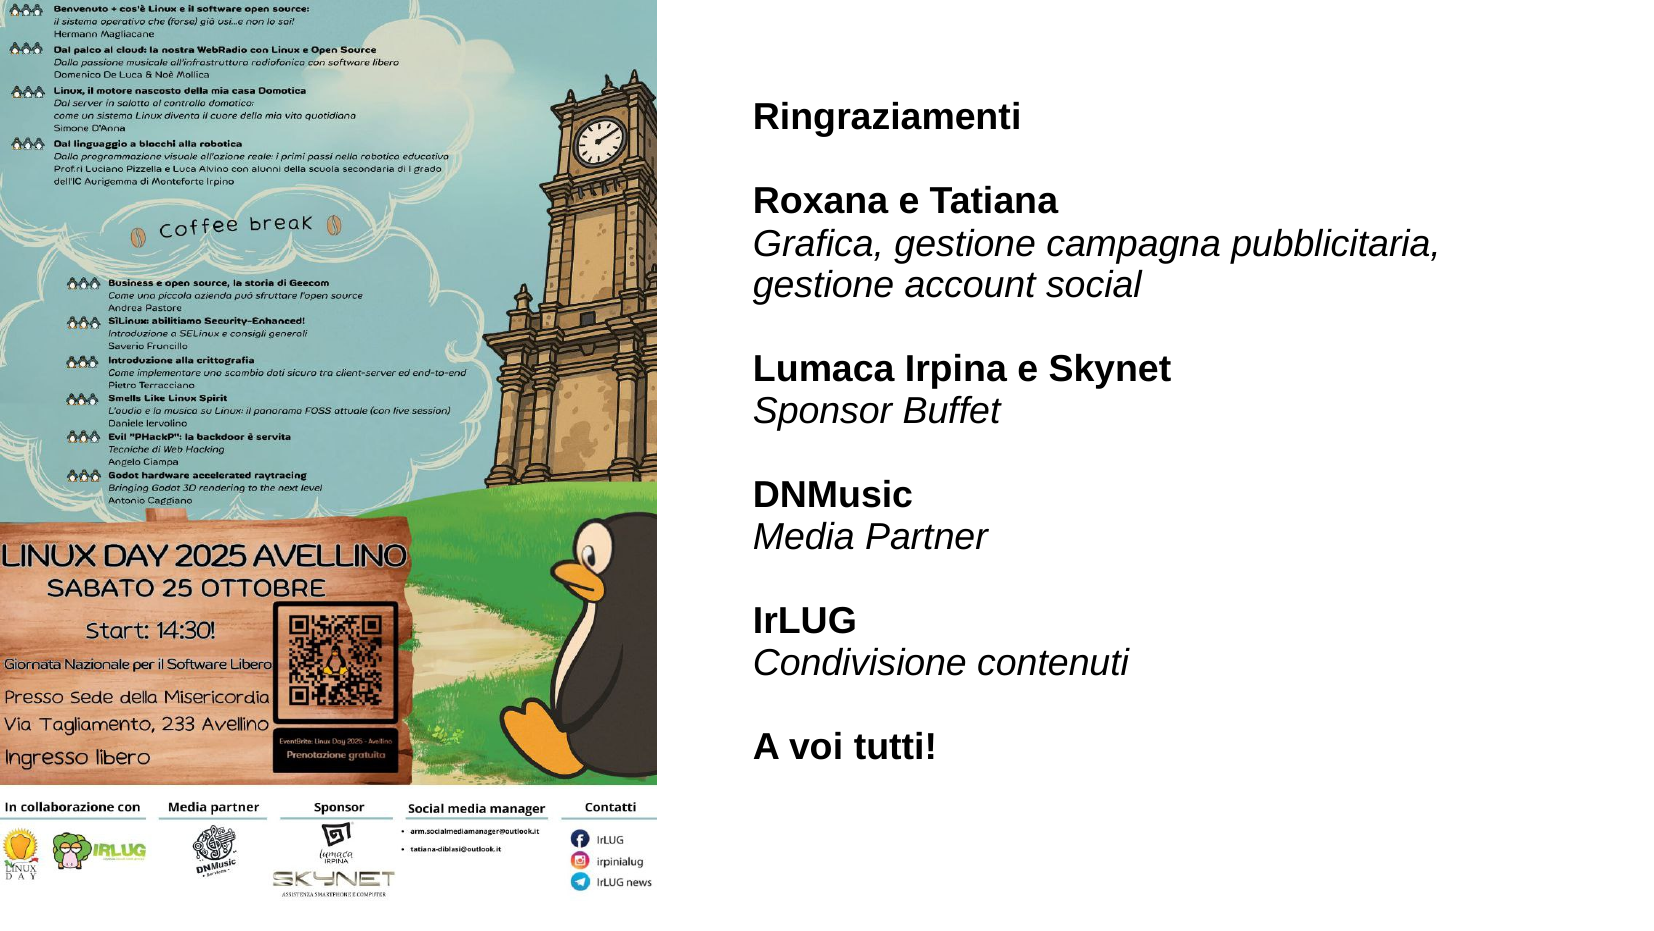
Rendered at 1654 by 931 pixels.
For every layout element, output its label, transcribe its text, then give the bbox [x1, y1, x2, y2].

picture [0, 0, 657, 901]
text_box Ringraziamenti Roxana e Tatiana Grafica, gestione campagna pubblicitaria, gestione account social Lumaca Irpina e Skynet Sponsor Buffet DNMusic Media Partner IrLUG Condivisione contenuti A voi tutti! [738, 88, 1536, 776]
